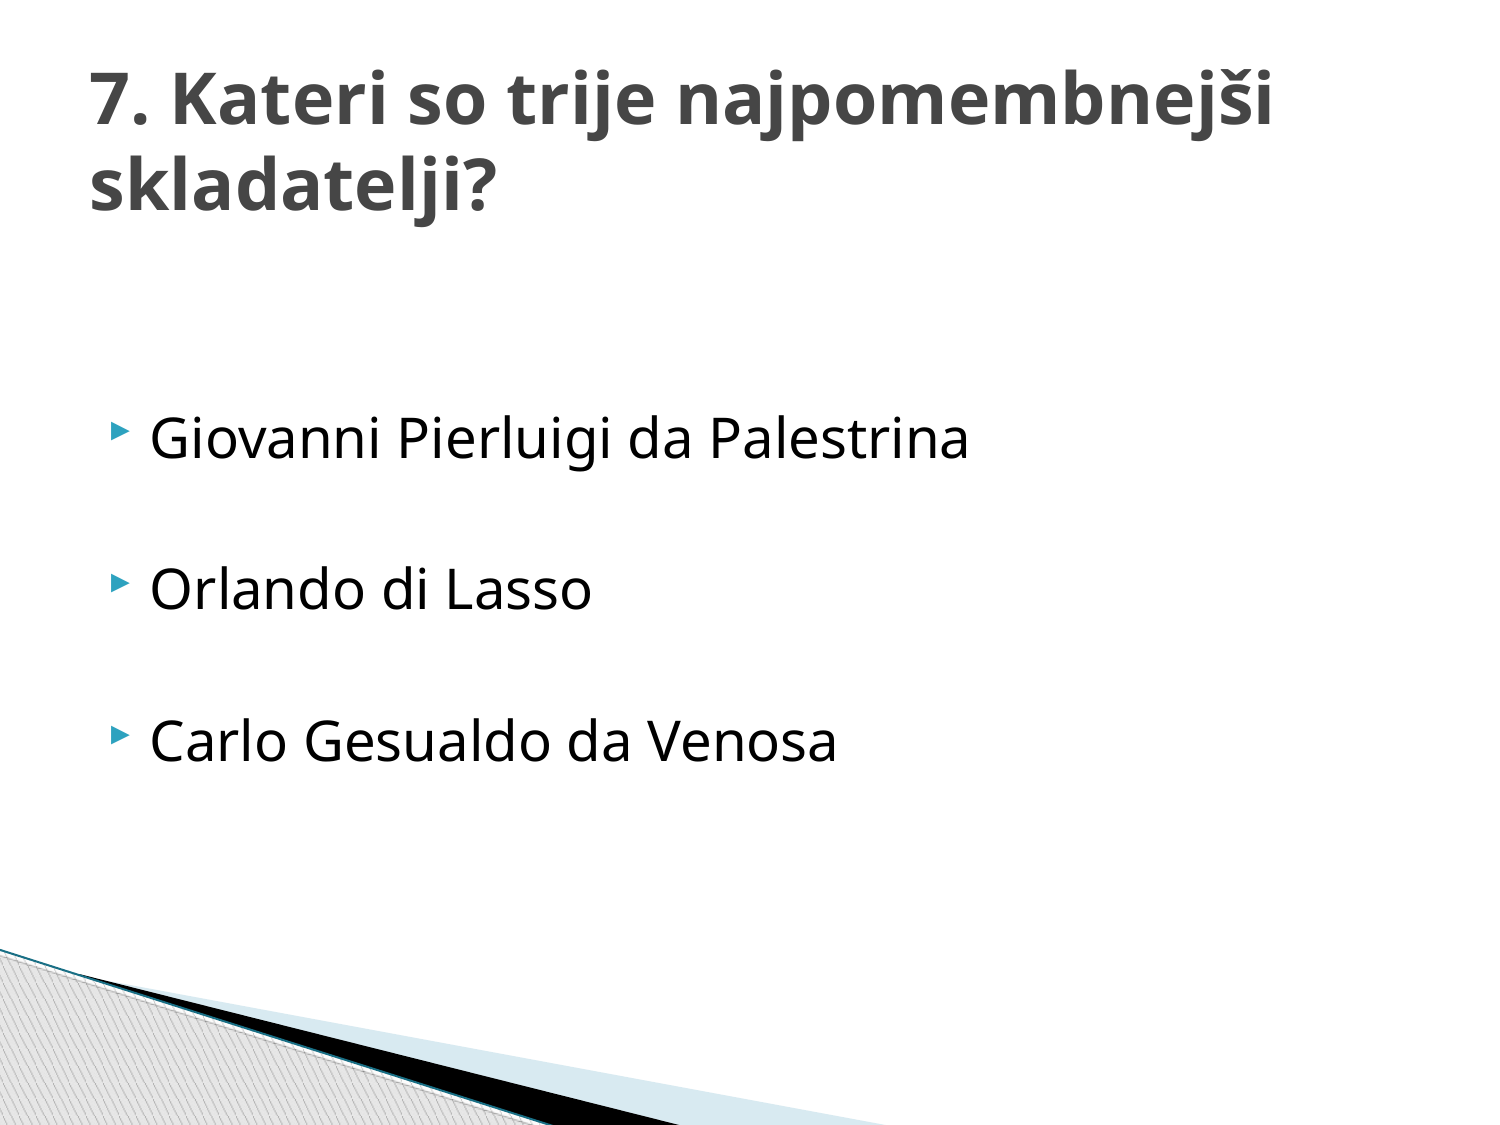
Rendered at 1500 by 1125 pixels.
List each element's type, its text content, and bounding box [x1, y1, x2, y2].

list Giovanni Pierluigi da Palestrina Orlando di Lasso Carlo Gesualdo da Venosa [75, 242, 1425, 986]
title 7. Kateri so trije najpomembnejši skladatelji? [75, 45, 1425, 233]
